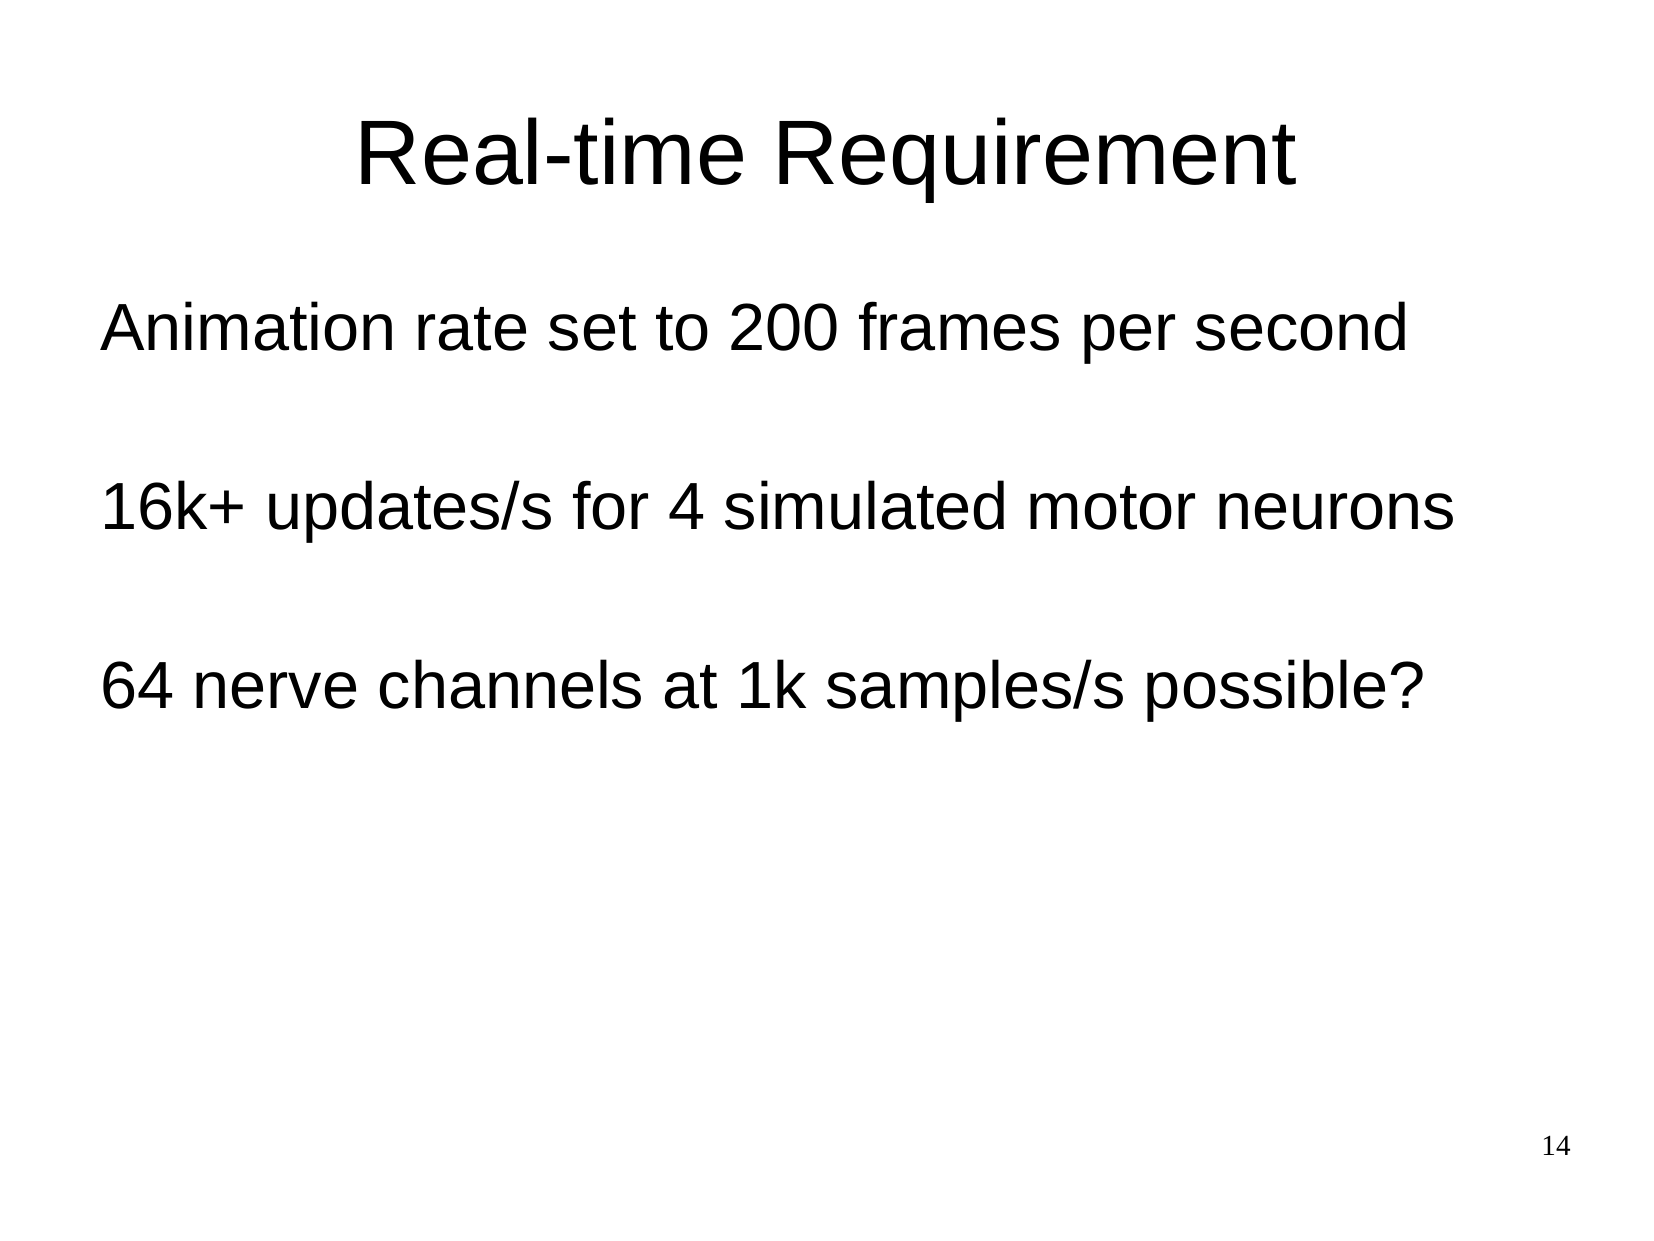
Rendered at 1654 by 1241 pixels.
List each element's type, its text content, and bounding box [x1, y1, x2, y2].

title Real-time Requirement [82, 49, 1571, 257]
list Animation rate set to 200 frames per second 16k+ updates/s for 4 simulated motor neurons 64 nerve channels at 1k samples/s possible? [82, 290, 1571, 1109]
